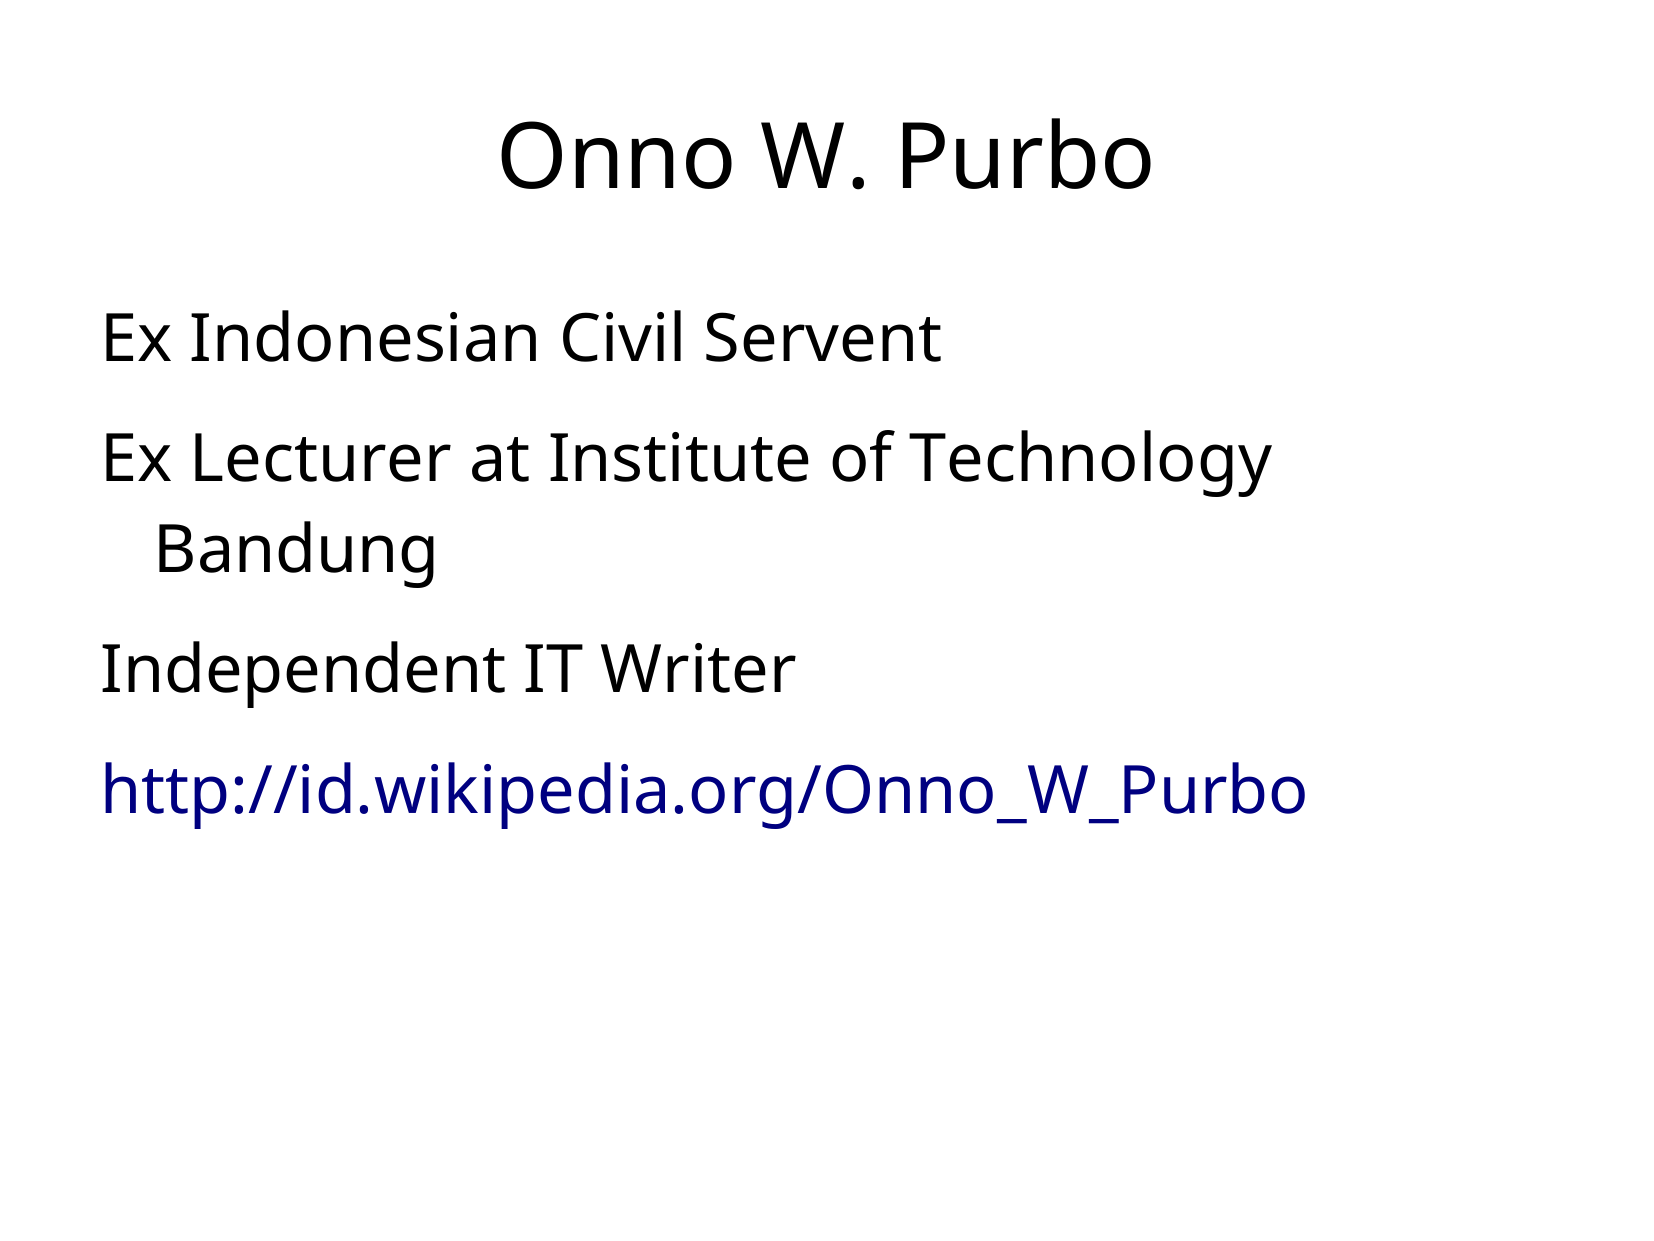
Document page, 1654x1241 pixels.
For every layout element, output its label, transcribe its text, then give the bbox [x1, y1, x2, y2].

list Ex Indonesian Civil Servent Ex Lecturer at Institute of Technology Bandung Independent IT Writer http://id.wikipedia.org/Onno_W_Purbo [82, 290, 1571, 1109]
title Onno W. Purbo [82, 49, 1571, 257]
